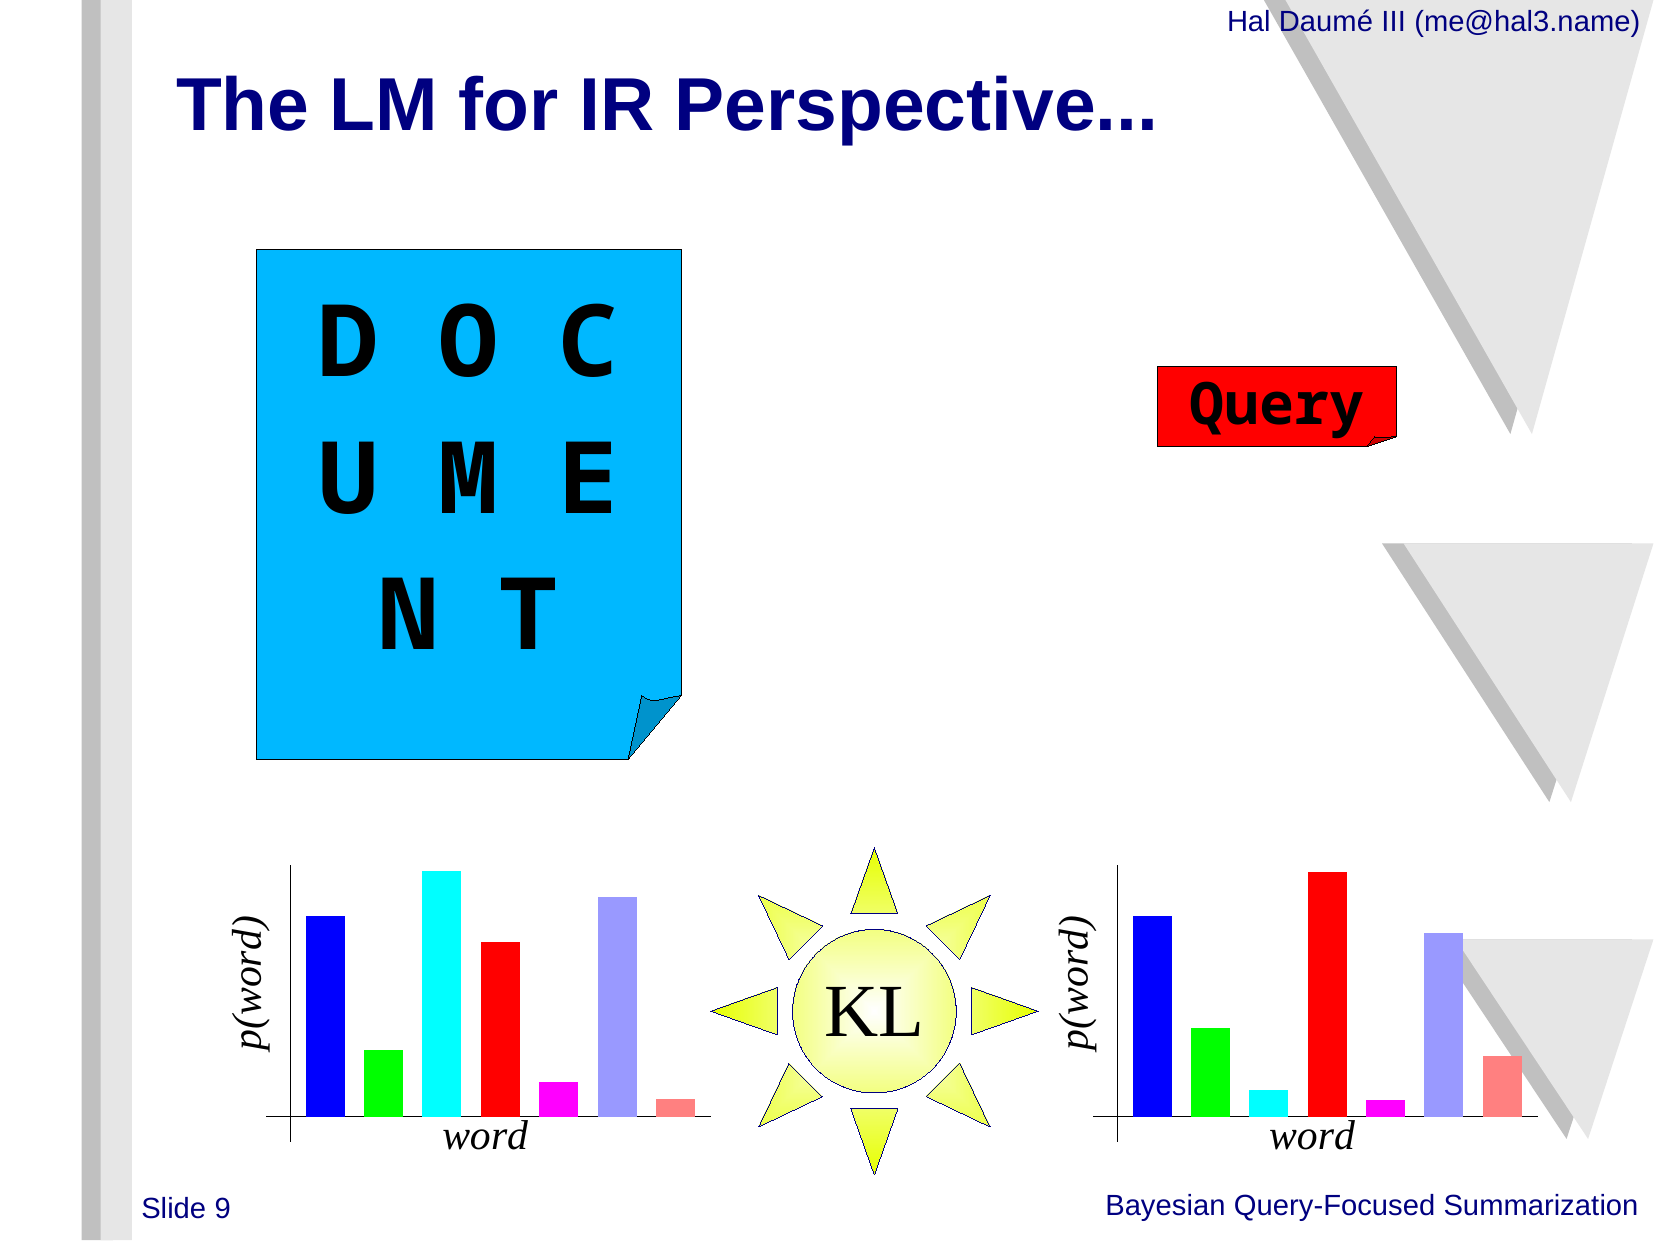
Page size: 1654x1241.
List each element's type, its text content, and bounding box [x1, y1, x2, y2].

text_box p(word) [223, 915, 274, 1051]
text_box KL [758, 1063, 823, 1127]
text_box p(word) [1050, 915, 1101, 1051]
title The LM for IR Perspective... [176, 44, 1509, 166]
text_box KL [758, 895, 823, 960]
text_box KL [850, 1108, 898, 1175]
text_box word [442, 1112, 529, 1163]
text_box D O C U M E N T [256, 249, 682, 760]
text_box KL [792, 929, 957, 1093]
text_box KL [971, 987, 1039, 1035]
text_box KL [926, 1063, 991, 1127]
text_box KL [926, 895, 991, 960]
text_box word [1269, 1112, 1356, 1163]
text_box KL [710, 987, 778, 1035]
text_box KL [850, 847, 898, 914]
text_box Query [1157, 366, 1397, 447]
